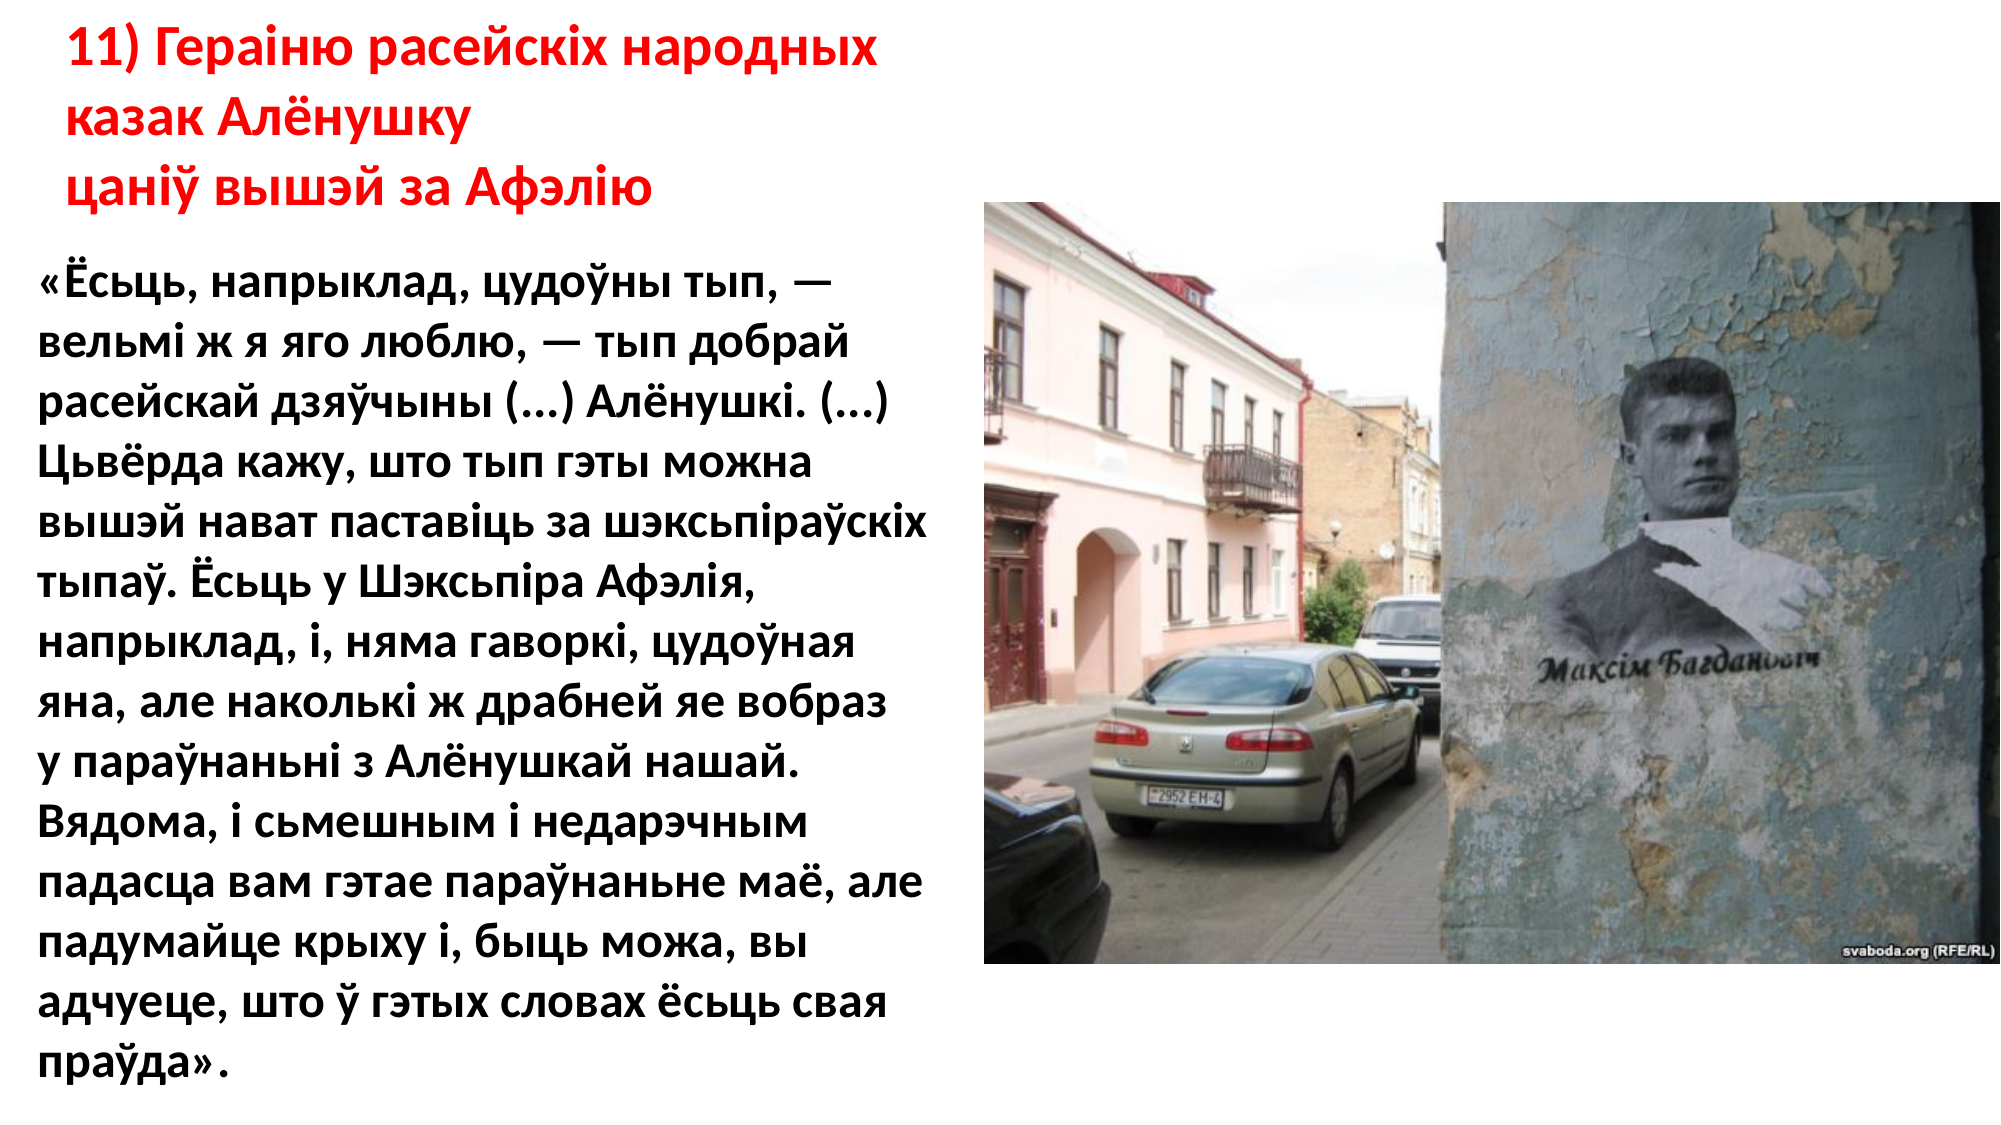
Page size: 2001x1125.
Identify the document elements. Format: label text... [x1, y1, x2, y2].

text_box 11) Гераіню расейскіх народных казак Алёнушку цаніў вышэй за Афэлію [50, 0, 968, 225]
picture [984, 202, 2000, 964]
text_box «Ёсьць, напрыклад, цудоўны тып, — вельмі ж я яго люблю, — тып добрай расейскай дзяўчыны (...) Алёнушкі. (...) Цьвёрда кажу, што тып гэты можна вышэй нават паставіць за шэксьпіраўскіх тыпаў. Ёсьць у Шэксьпіра Афэлія, напрыклад, і, няма гаворкі, цудоўная яна, але наколькі ж драбней яе вобраз у параўнаньні з Алёнушкай нашай. Вядома, і сьмешным і недарэчным падасца вам гэтае параўнаньне маё, але падумайце крыху і, быць можа, вы адчуеце, што ў гэтых словах ёсьць свая праўда». [23, 240, 968, 1095]
